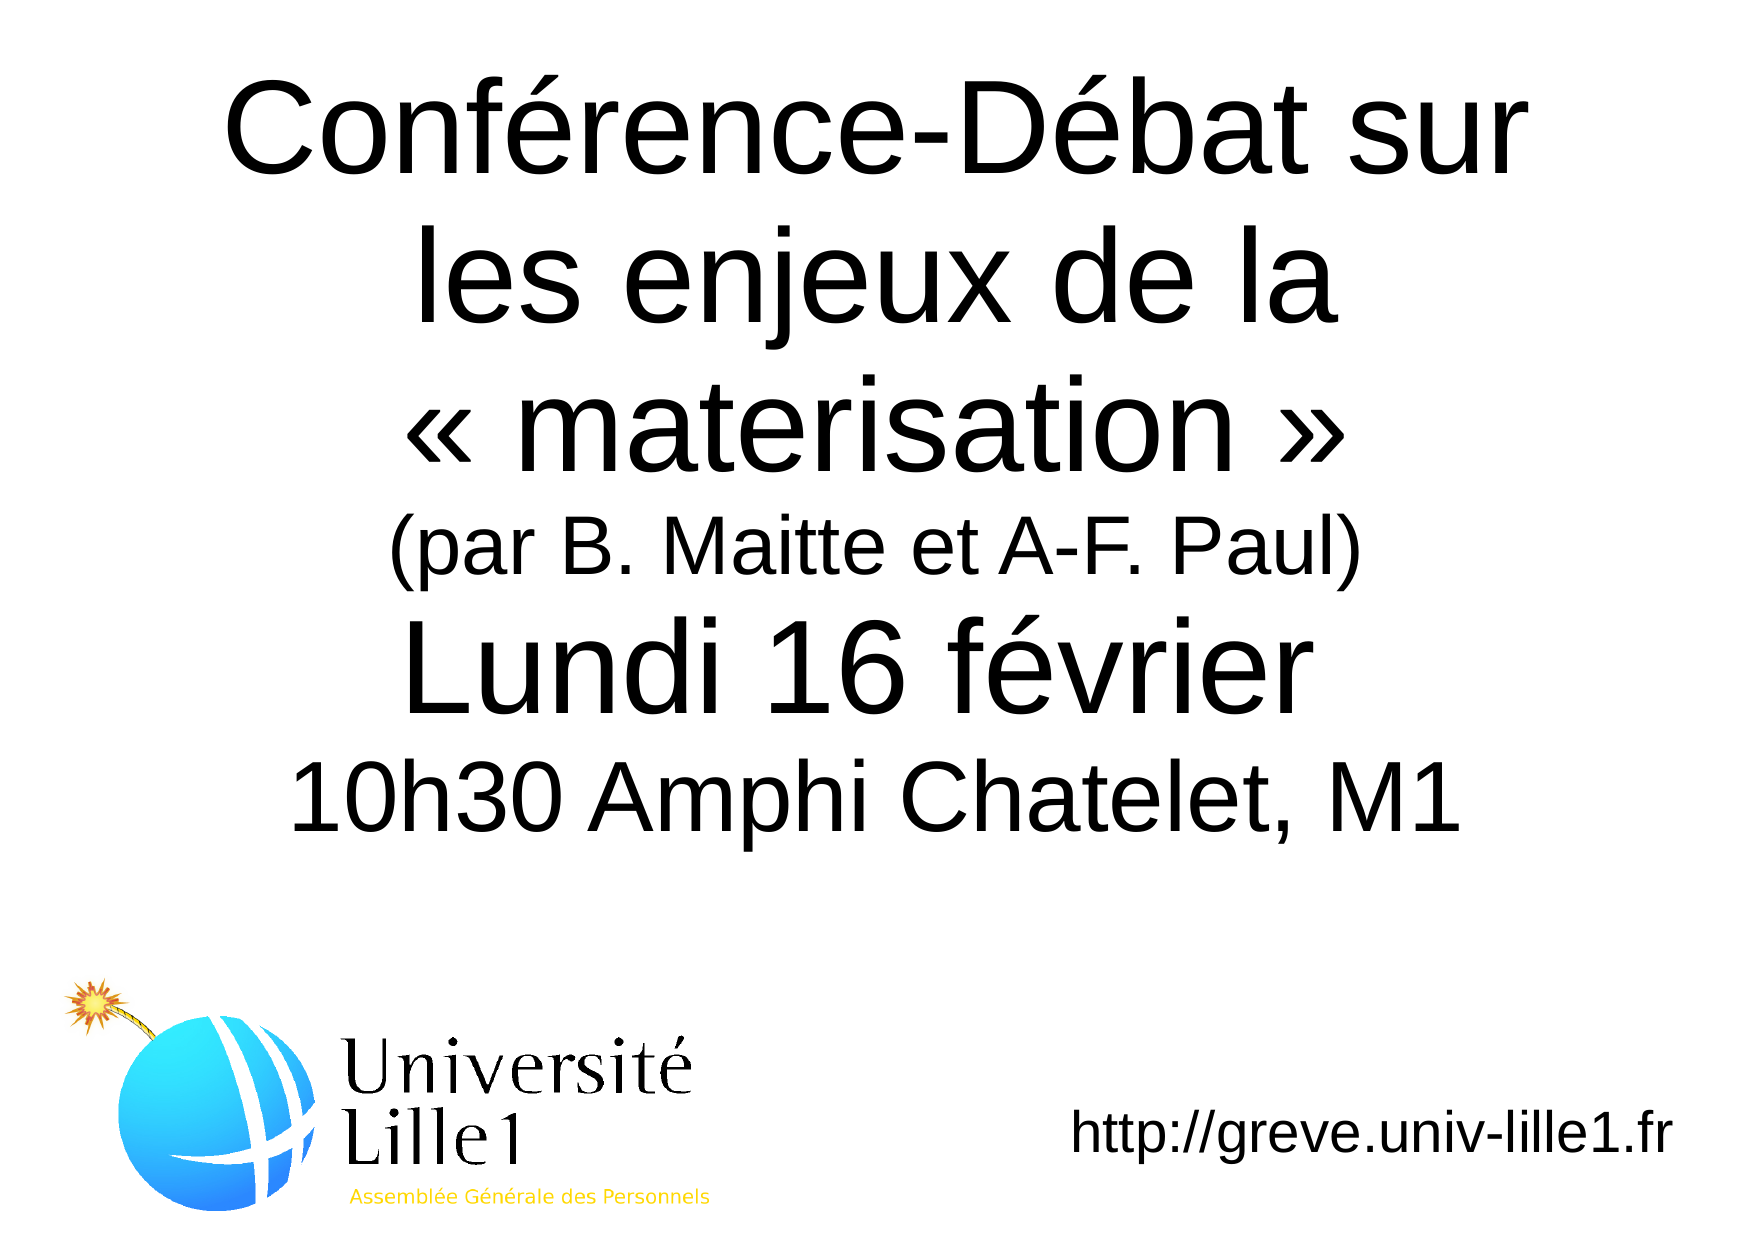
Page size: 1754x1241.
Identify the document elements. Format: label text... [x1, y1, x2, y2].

picture [59, 974, 206, 1211]
text_box Conférence-Débat sur les enjeux de la « materisation » (par B. Maitte et A-F. Paul) Lundi 16 février 10h30 Amphi Chatelet, M1 [206, 44, 1684, 1237]
